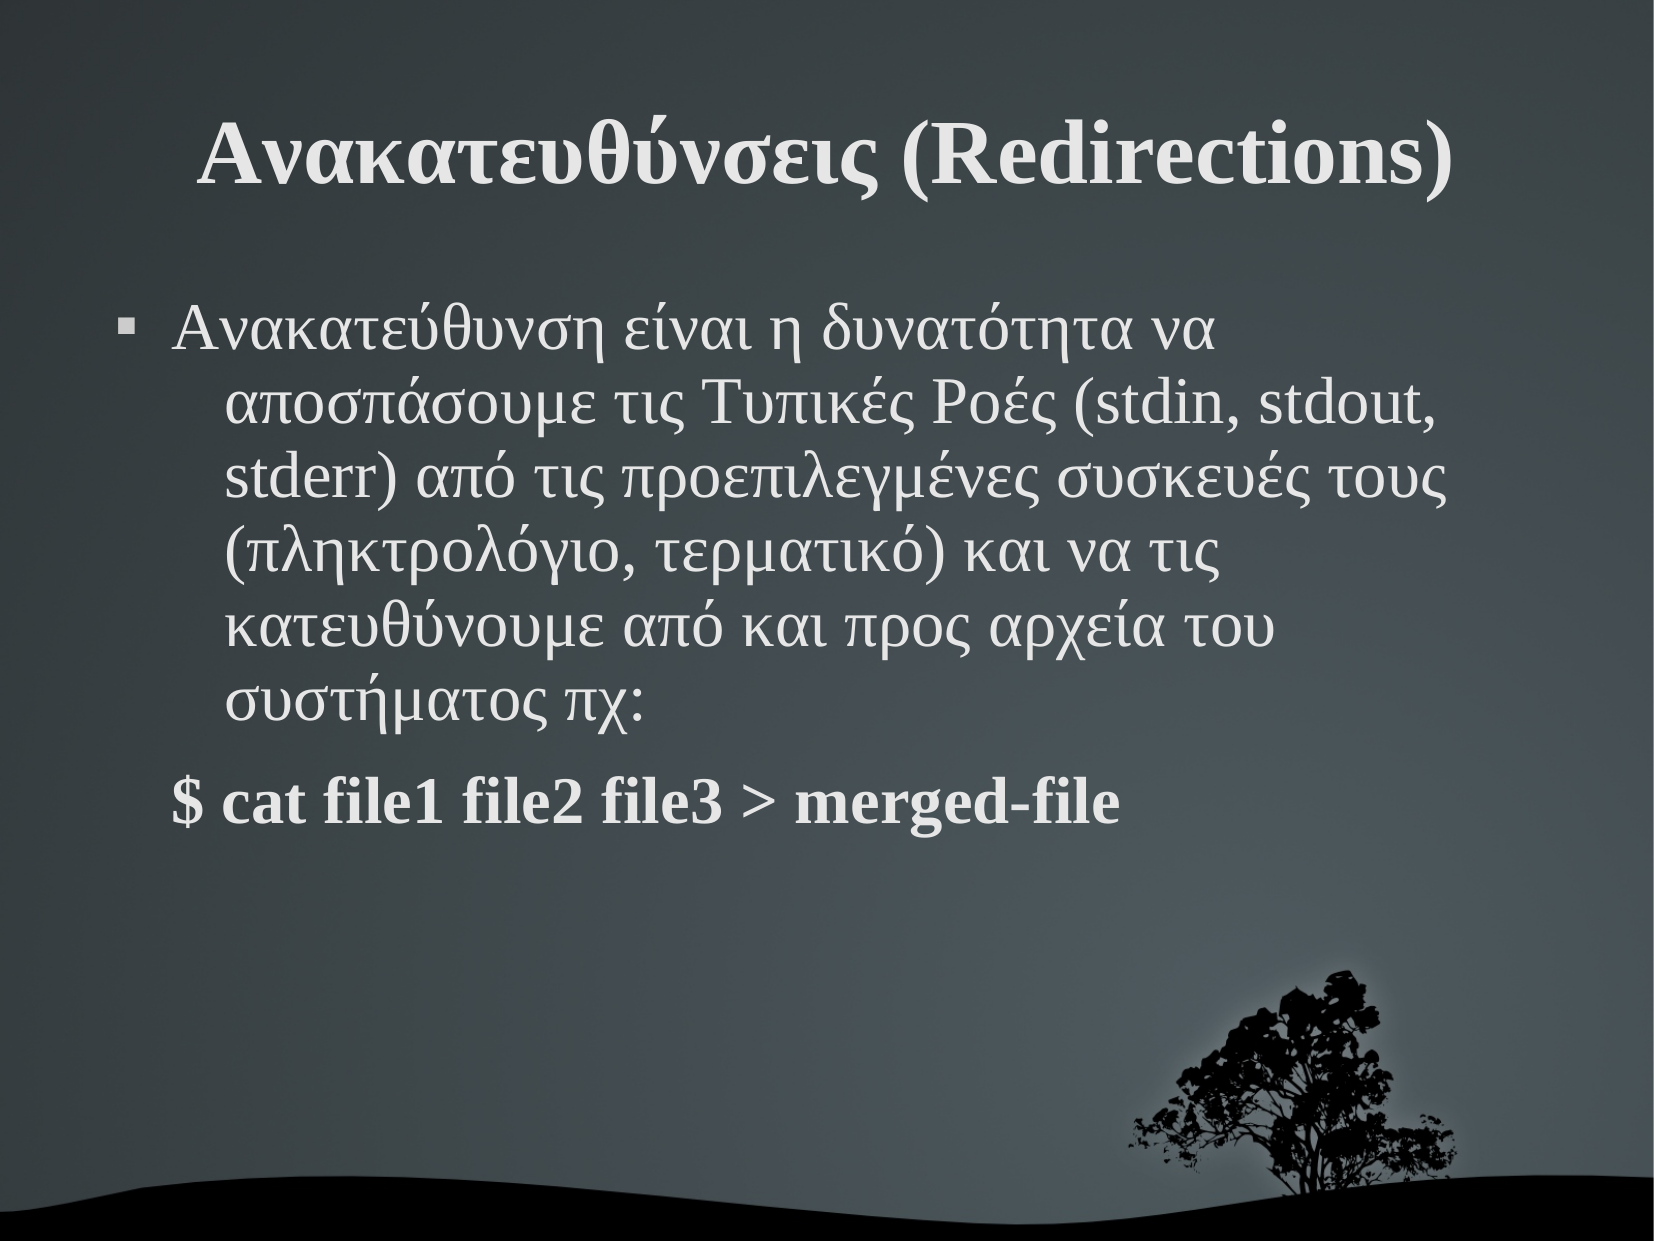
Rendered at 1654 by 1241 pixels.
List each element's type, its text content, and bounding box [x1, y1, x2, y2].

list Ανακατεύθυνση είναι η δυνατότητα να αποσπάσουμε τις Τυπικές Ροές (stdin, stdout, stderr) από τις προεπιλεγμένες συσκευές τους (πληκτρολόγιο, τερματικό) και να τις κατευθύνουμε από και προς αρχεία του συστήματος πχ: $ cat file1 file2 file3 > merged-file [82, 290, 1571, 1109]
picture [0, 0, 1654, 1241]
title Ανακατευθύνσεις (Redirections) [82, 49, 1571, 257]
